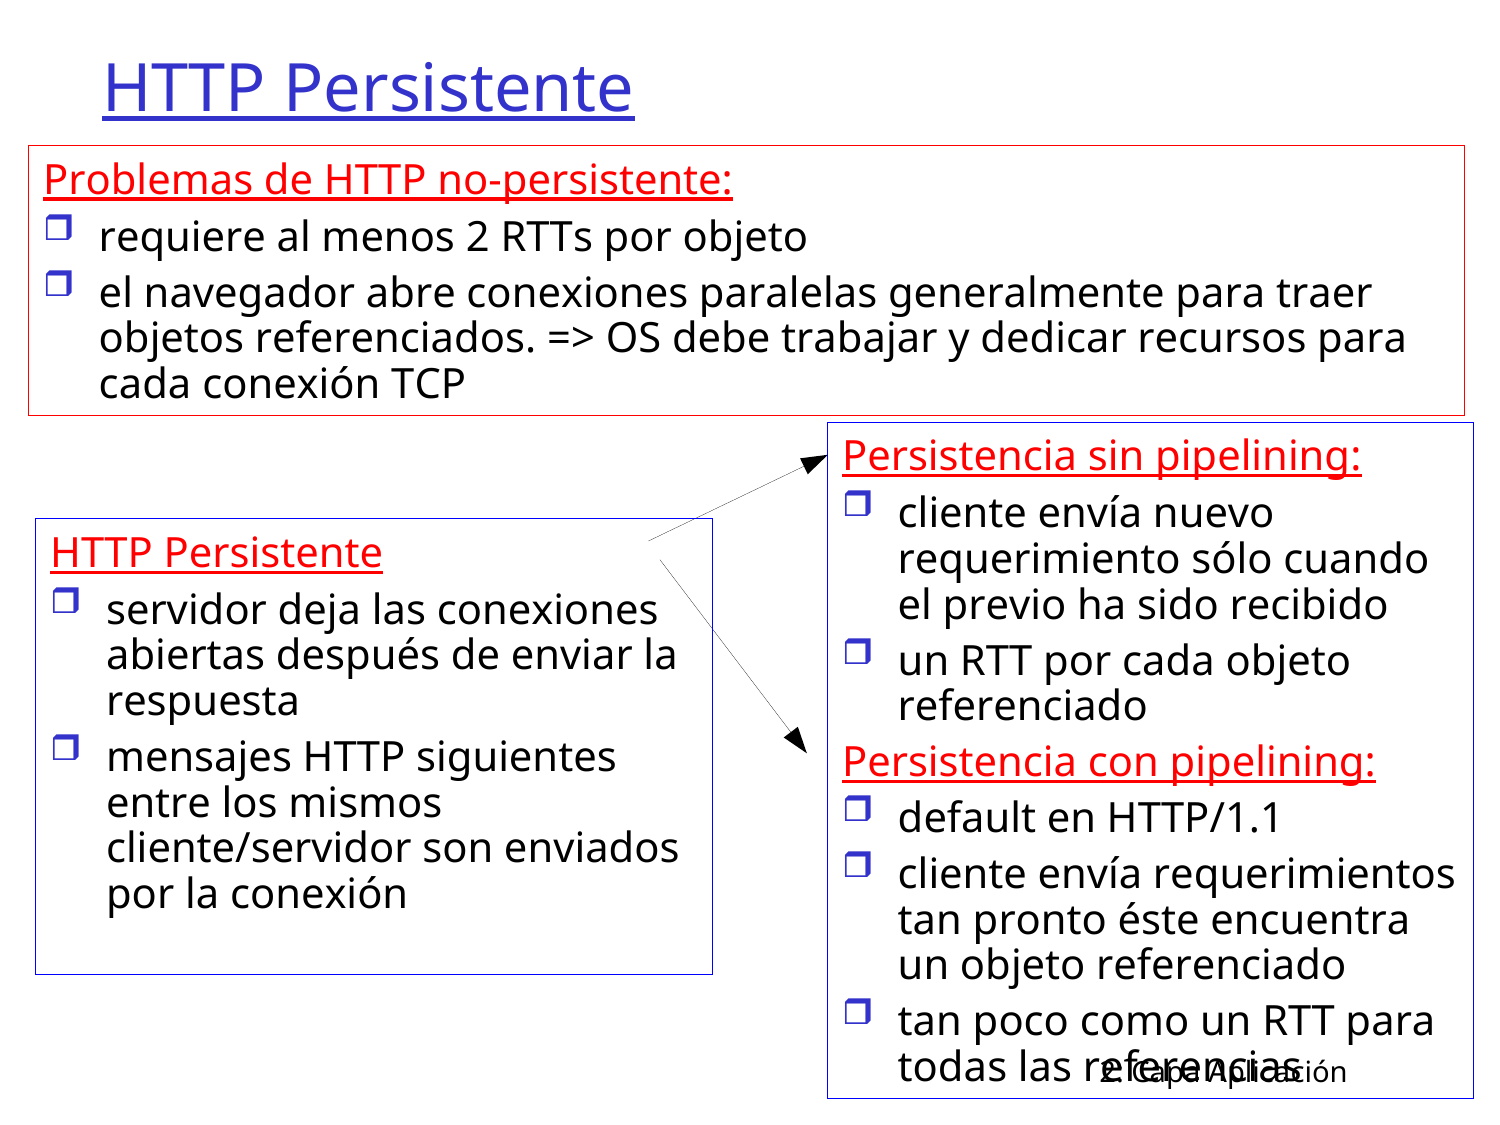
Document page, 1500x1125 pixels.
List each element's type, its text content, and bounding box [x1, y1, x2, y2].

list HTTP Persistente servidor deja las conexiones abiertas después de enviar la respuesta mensajes HTTP siguientes entre los mismos cliente/servidor son enviados por la conexión [35, 518, 713, 975]
list Persistencia sin pipelining: cliente envía nuevo requerimiento sólo cuando el previo ha sido recibido un RTT por cada objeto referenciado Persistencia con pipelining: default en HTTP/1.1 cliente envía requerimientos tan pronto éste encuentra un objeto referenciado tan poco como un RTT para todas las referencias [827, 422, 1474, 1059]
title HTTP Persistente [87, 23, 1463, 145]
list Problemas de HTTP no-persistente: requiere al menos 2 RTTs por objeto el navegador abre conexiones paralelas generalmente para traer objetos referenciados. => OS debe trabajar y dedicar recursos para cada conexión TCP [28, 145, 1465, 397]
